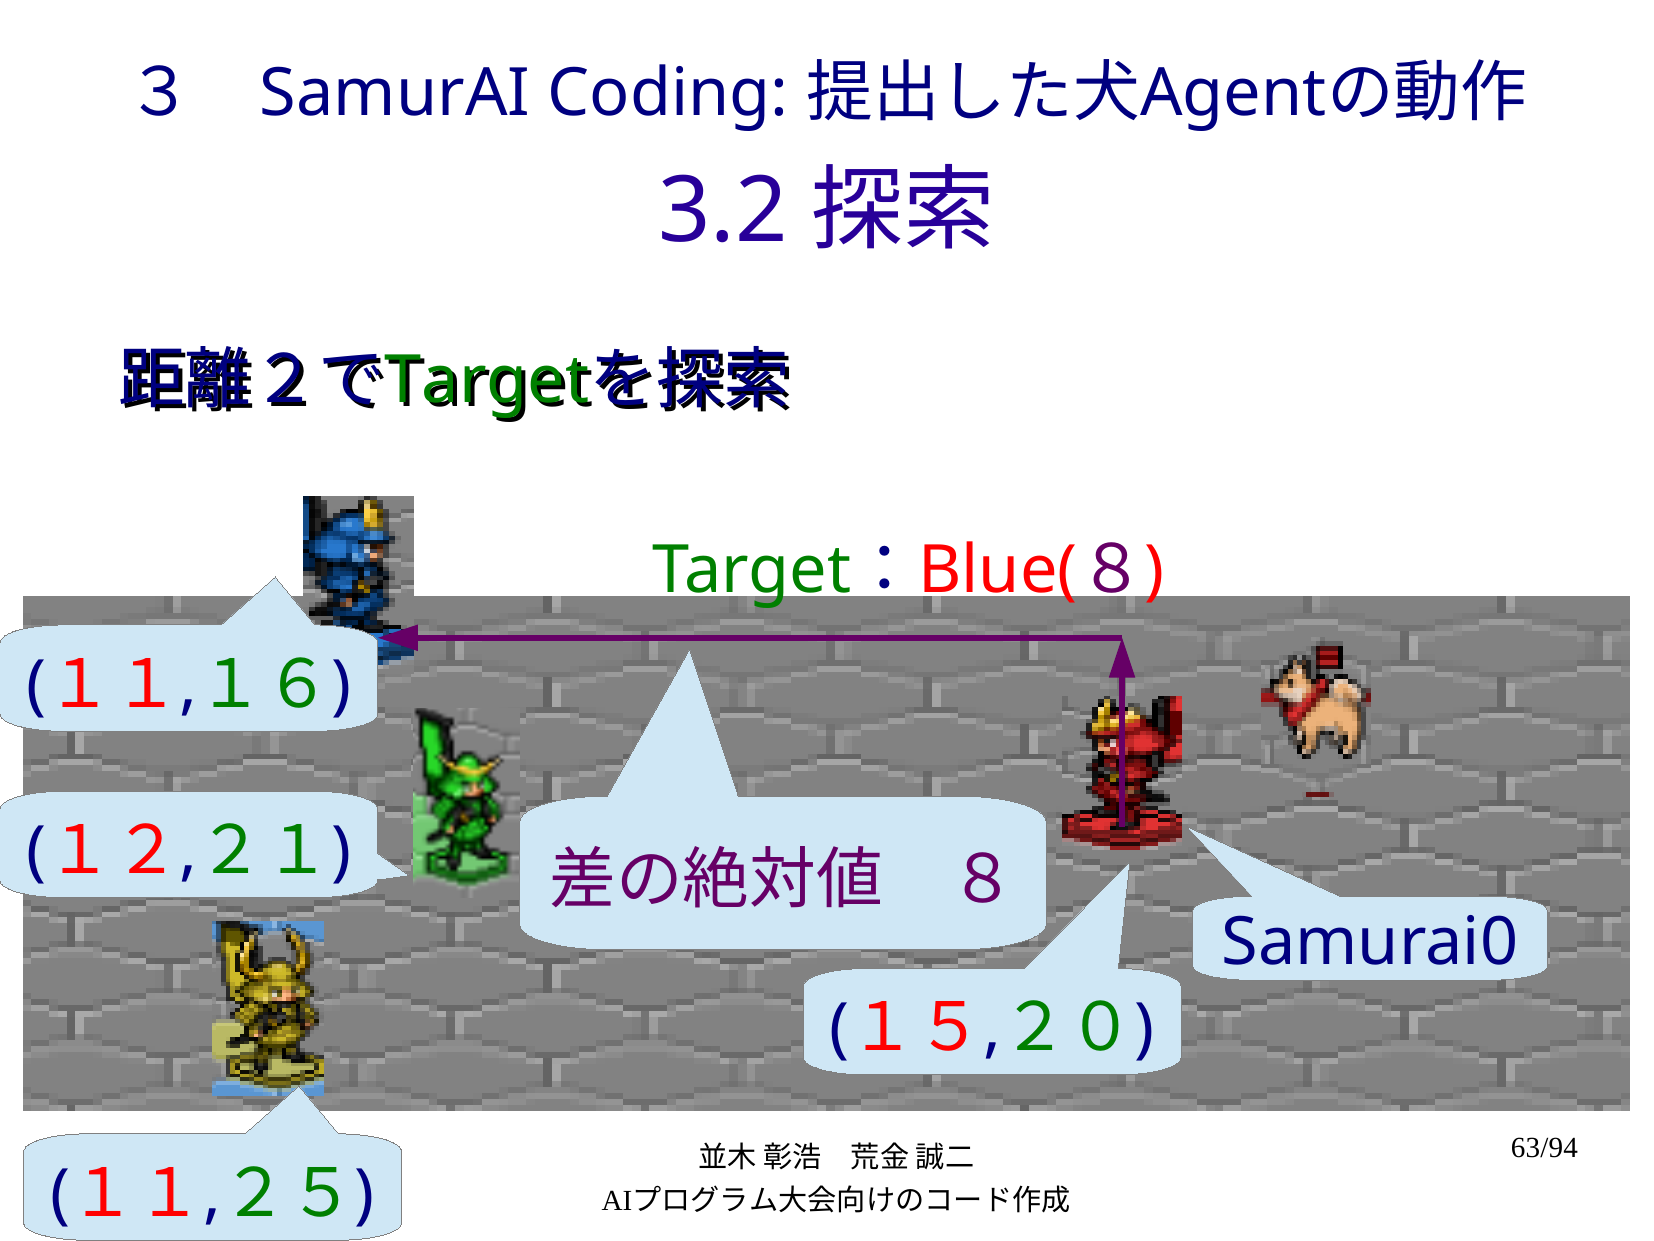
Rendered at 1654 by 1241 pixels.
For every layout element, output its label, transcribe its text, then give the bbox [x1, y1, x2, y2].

list 距離２でTargetを探索 [783, 590, 1065, 596]
text_box Samurai0 [1186, 826, 1548, 981]
text_box (１５,２０) [803, 861, 1182, 1075]
text_box (１１,１６) [0, 576, 378, 732]
text_box 差の絶対値 ８ [519, 649, 1047, 950]
title ３ SamurAI Coding: 提出した犬Agentの動作3.2 探索 [82, 49, 1571, 257]
picture [23, 496, 1630, 1111]
list 距離２でTargetを探索 [1069, 590, 1152, 596]
text_box Target：Blue(８) [637, 507, 1347, 590]
text_box (１２,２１) [0, 791, 410, 898]
text_box (１１,２５) [23, 1085, 402, 1241]
picture [23, 596, 252, 628]
list 距離２でTargetを探索 [118, 324, 1571, 596]
